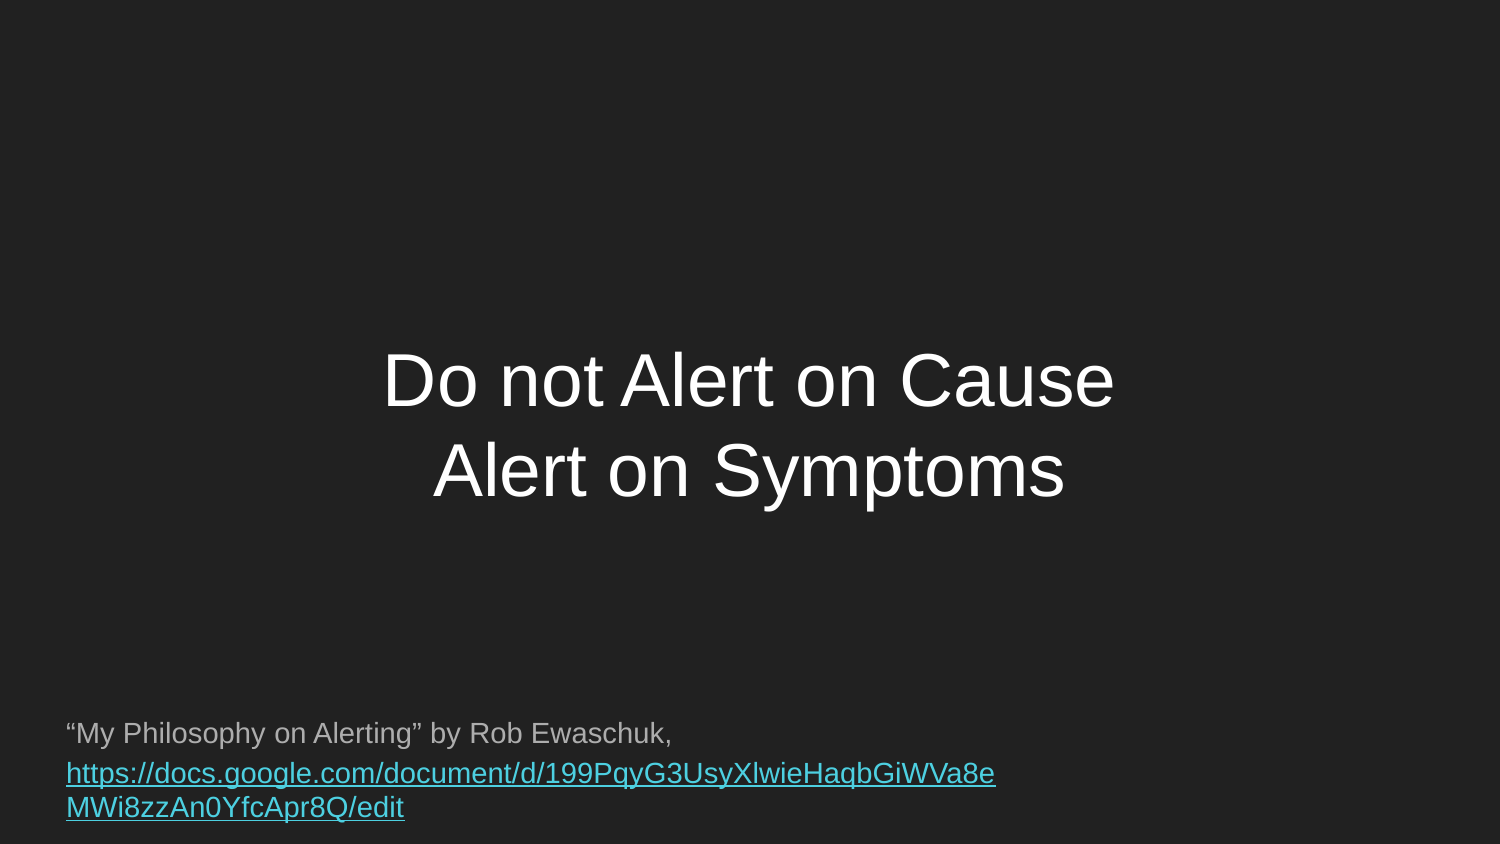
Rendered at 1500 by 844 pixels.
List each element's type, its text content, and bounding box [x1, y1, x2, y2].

title Do not Alert on Cause Alert on Symptoms [51, 352, 1449, 491]
list “My Philosophy on Alerting” by Rob Ewaschuk, https://docs.google.com/document/d/199PqyG3UsyXlwieHaqbGiWVa8eMWi8zzAn0YfcApr8Q/edit [51, 694, 1036, 794]
